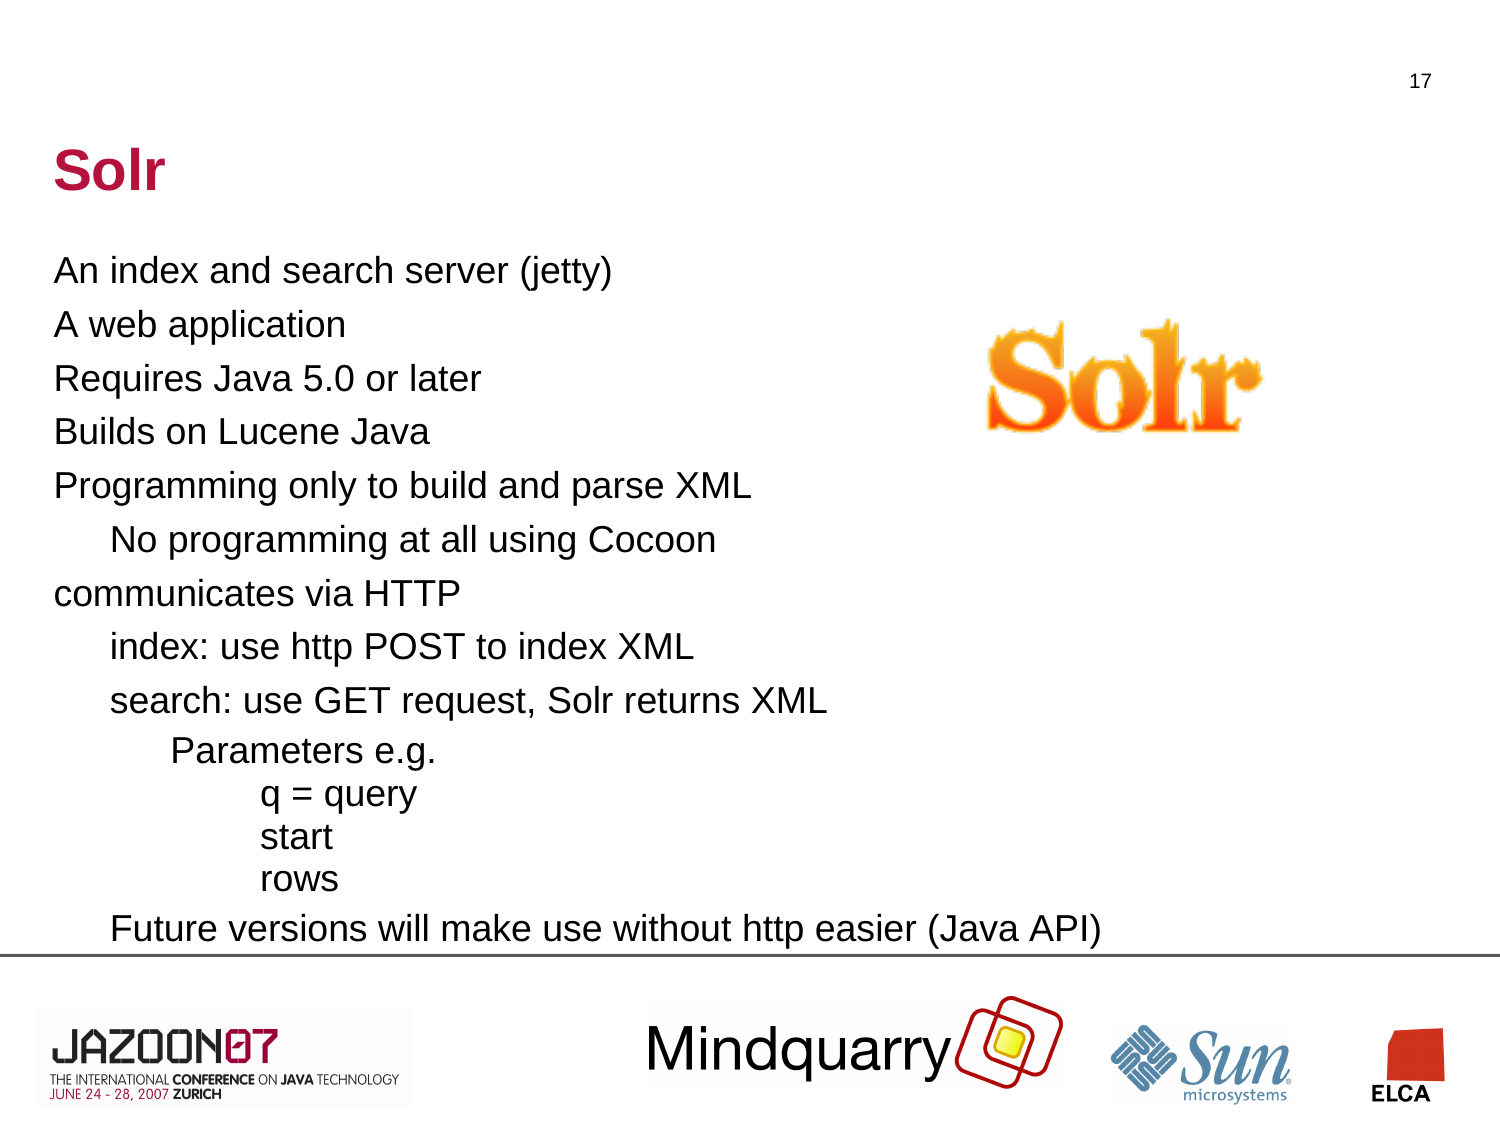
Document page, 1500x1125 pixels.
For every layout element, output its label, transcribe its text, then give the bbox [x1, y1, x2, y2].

picture [1107, 1021, 1294, 1107]
list An index and search server (jetty) A web application Requires Java 5.0 or later Builds on Lucene Java Programming only to build and parse XML No programming at all using Cocoon communicates via HTTP index: use http POST to index XML search: use GET request, Solr returns XML Parameters e.g. q = query start rows Future versions will make use without http easier (Java API) [53, 249, 1451, 953]
title Solr [53, 119, 1447, 231]
picture [38, 1007, 413, 1106]
picture [974, 315, 1271, 443]
picture [1370, 1025, 1446, 1105]
picture [649, 996, 1063, 1093]
